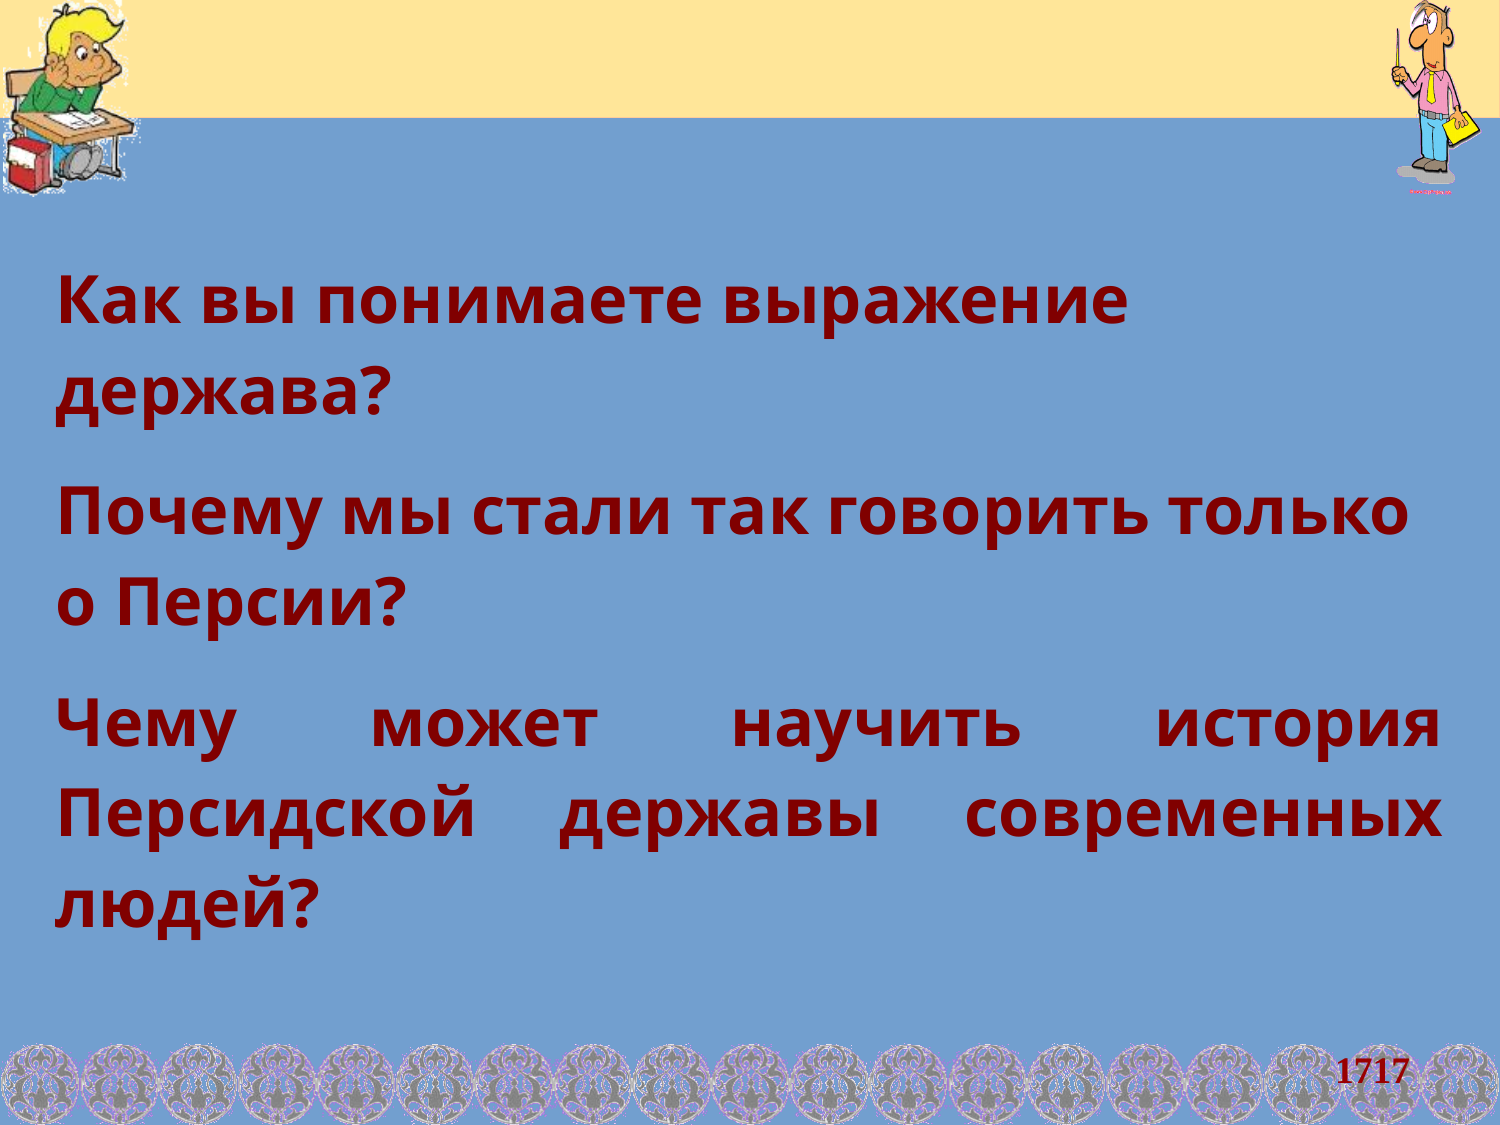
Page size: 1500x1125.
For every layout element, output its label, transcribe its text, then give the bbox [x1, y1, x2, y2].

list Как вы понимаете выражение держава? Почему мы стали так говорить только о Персии? Чему может научить история Персидской державы современных людей? [41, 245, 1459, 1024]
picture [3, 0, 163, 197]
picture [1351, 0, 1500, 197]
slide_number <number><number> [1074, 1042, 1425, 1103]
picture [0, 1043, 1500, 1125]
